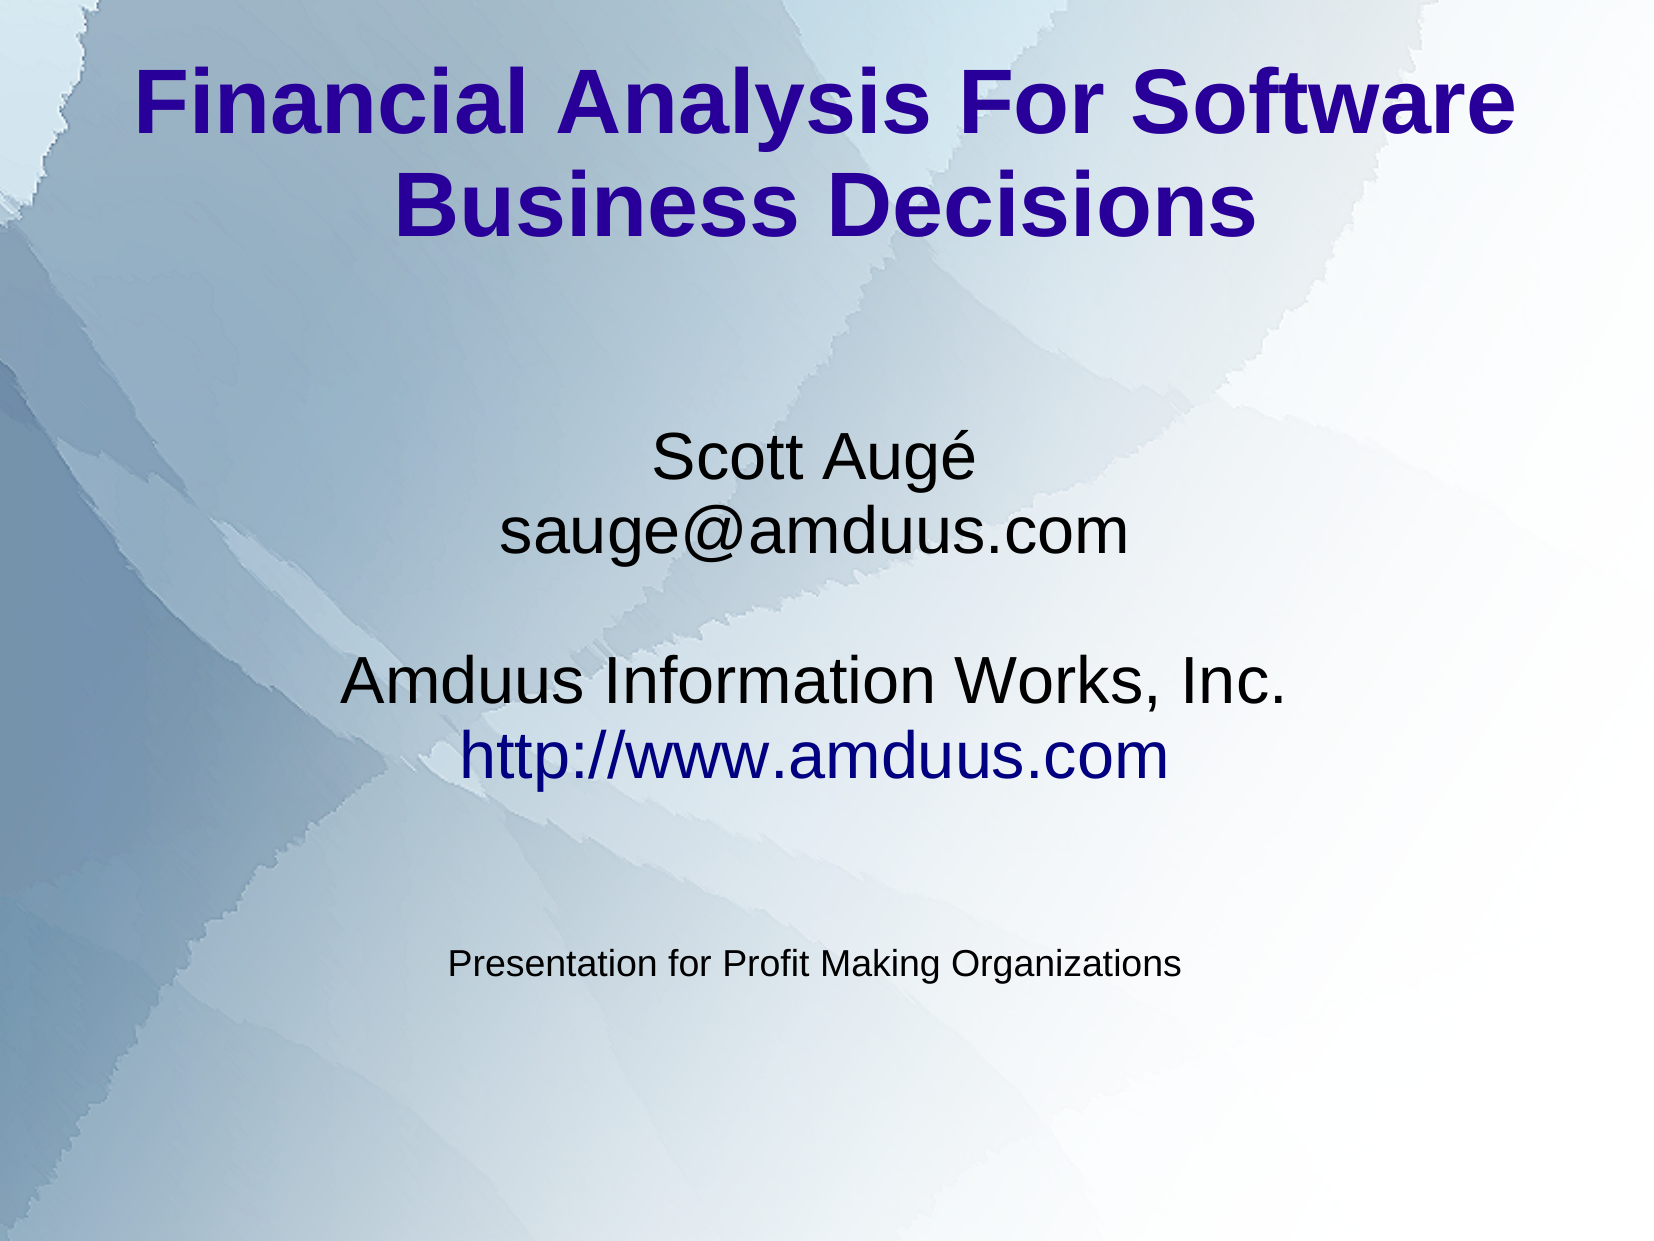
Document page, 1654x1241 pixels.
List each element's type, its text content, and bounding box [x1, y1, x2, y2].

picture [0, 0, 1654, 1241]
subtitle Scott Augé sauge@amduus.com Amduus Information Works, Inc. http://www.amduus.com Presentation for Profit Making Organizations [70, 277, 1559, 1126]
title Financial Analysis For Software Business Decisions [82, 49, 1571, 257]
